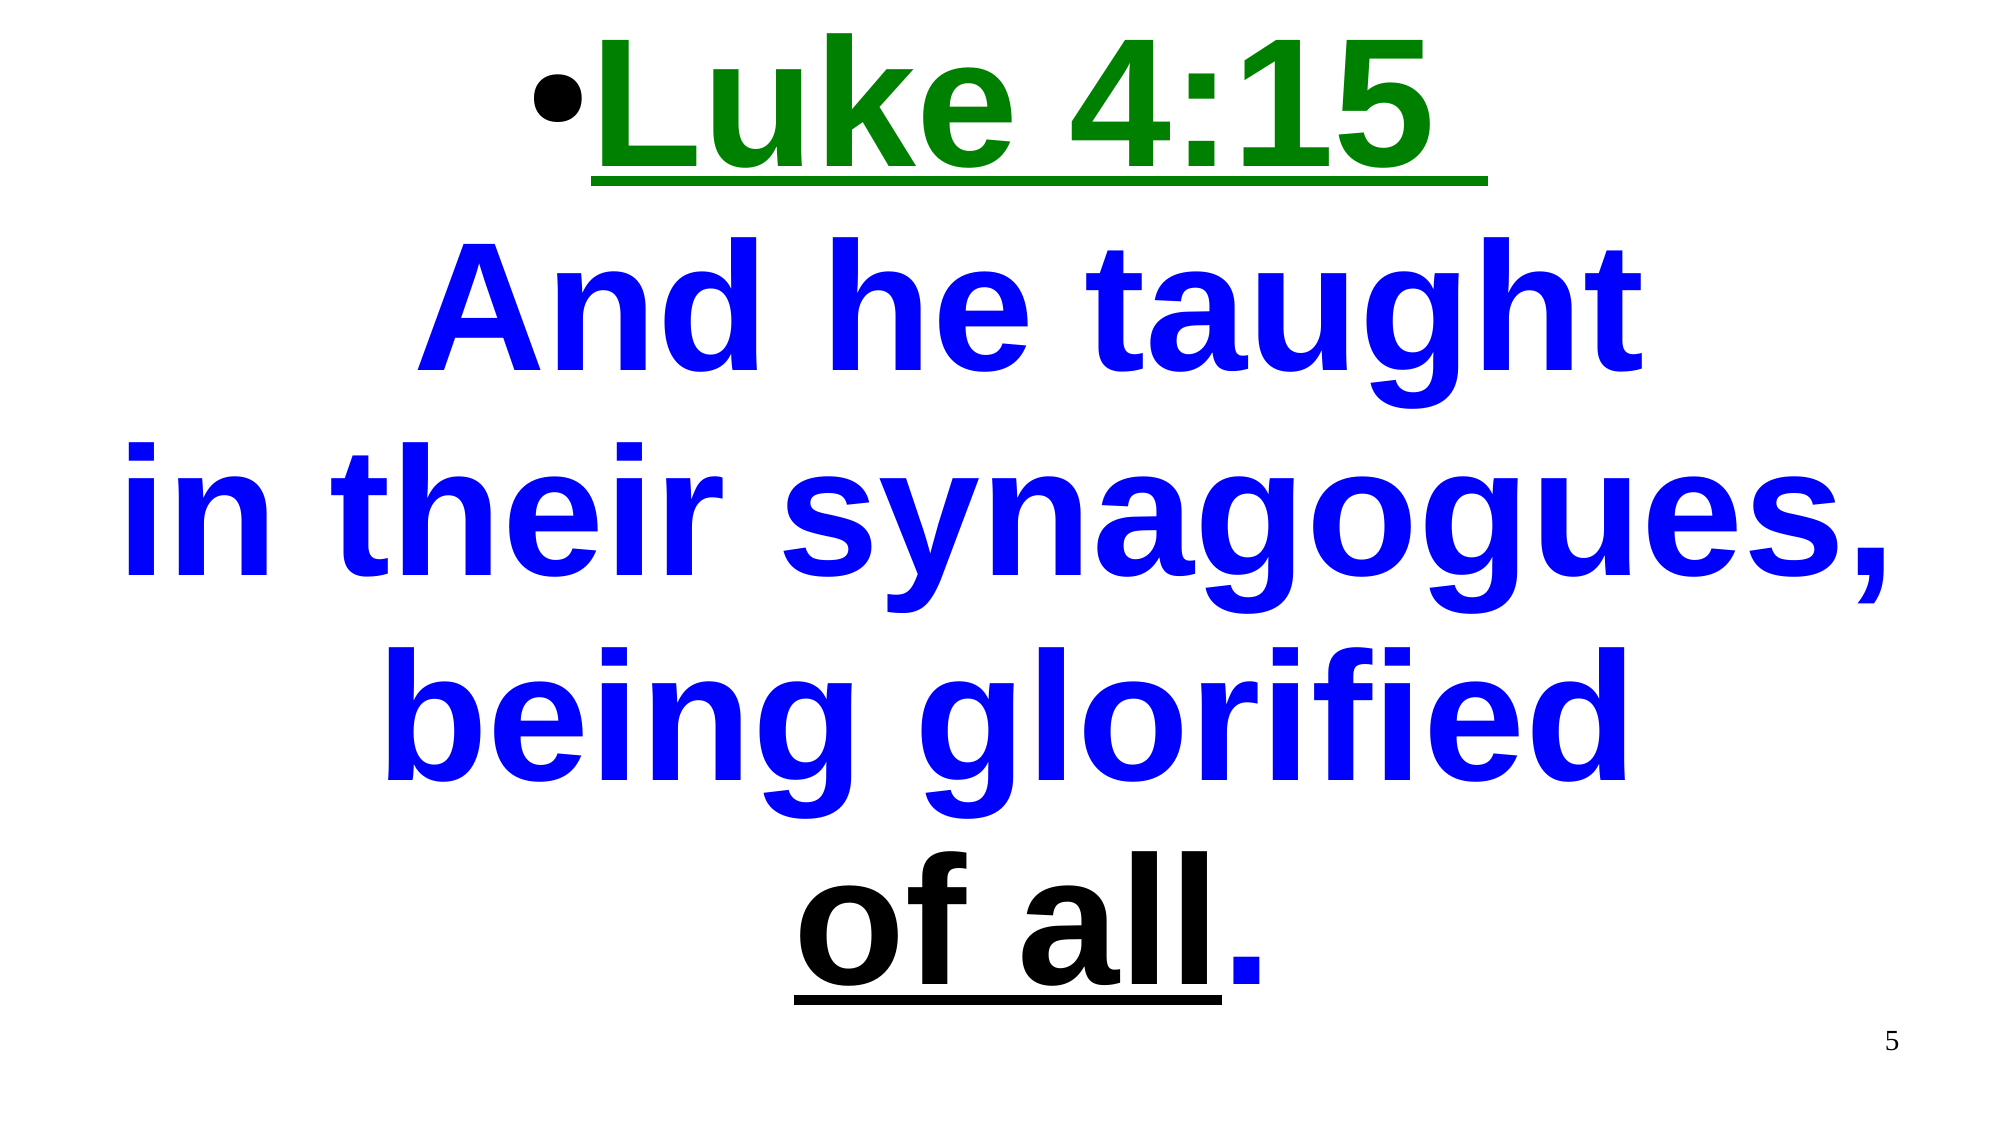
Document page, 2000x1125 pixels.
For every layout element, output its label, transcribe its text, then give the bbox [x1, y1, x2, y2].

list Luke 4:15 And he taught in their synagogues, being glorified of all. [0, 0, 1996, 1123]
